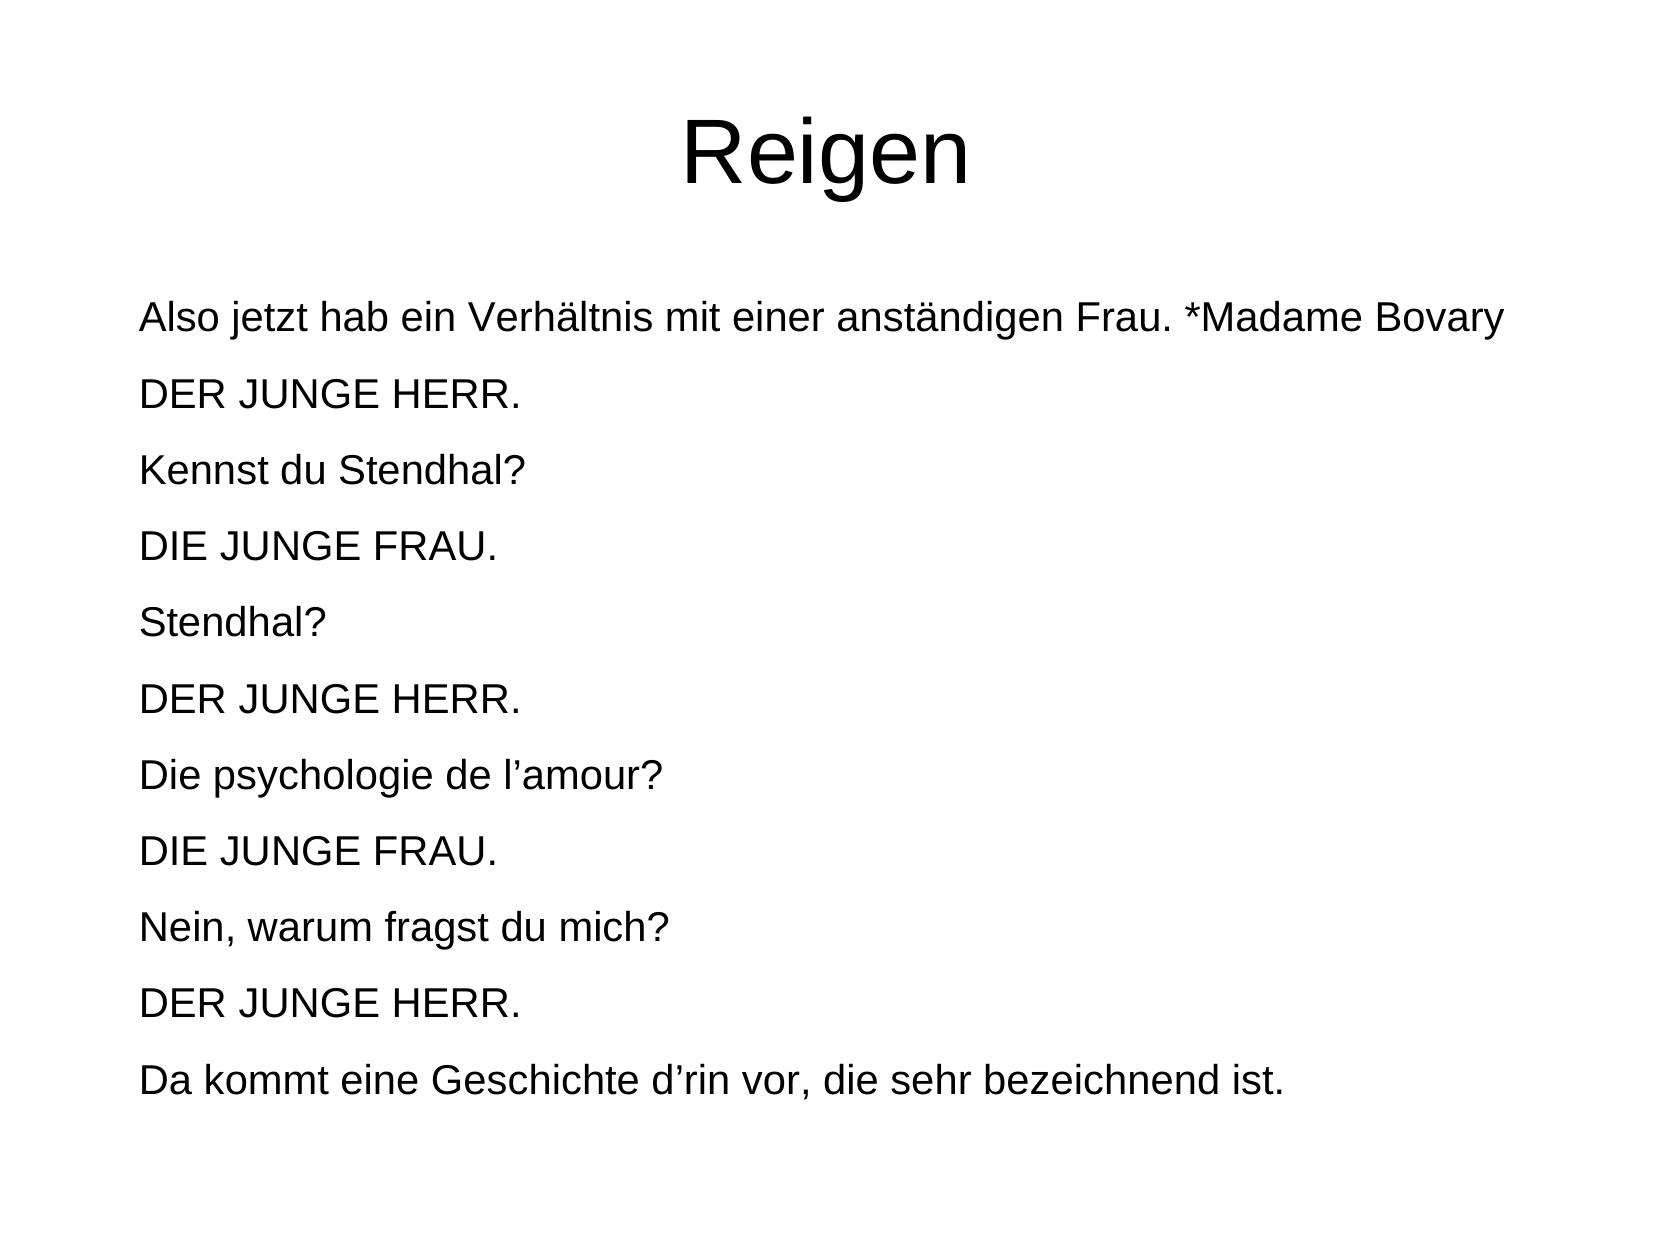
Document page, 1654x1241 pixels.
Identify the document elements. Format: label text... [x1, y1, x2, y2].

list Also jetzt hab ein Verhältnis mit einer anständigen Frau. *Madame Bovary DER JUNGE HERR. Kennst du Stendhal? DIE JUNGE FRAU. Stendhal? DER JUNGE HERR. Die psychologie de l’amour? DIE JUNGE FRAU. Nein, warum fragst du mich? DER JUNGE HERR. Da kommt eine Geschichte d’rin vor, die sehr bezeichnend ist. [82, 290, 1571, 1108]
title Reigen [82, 49, 1571, 256]
